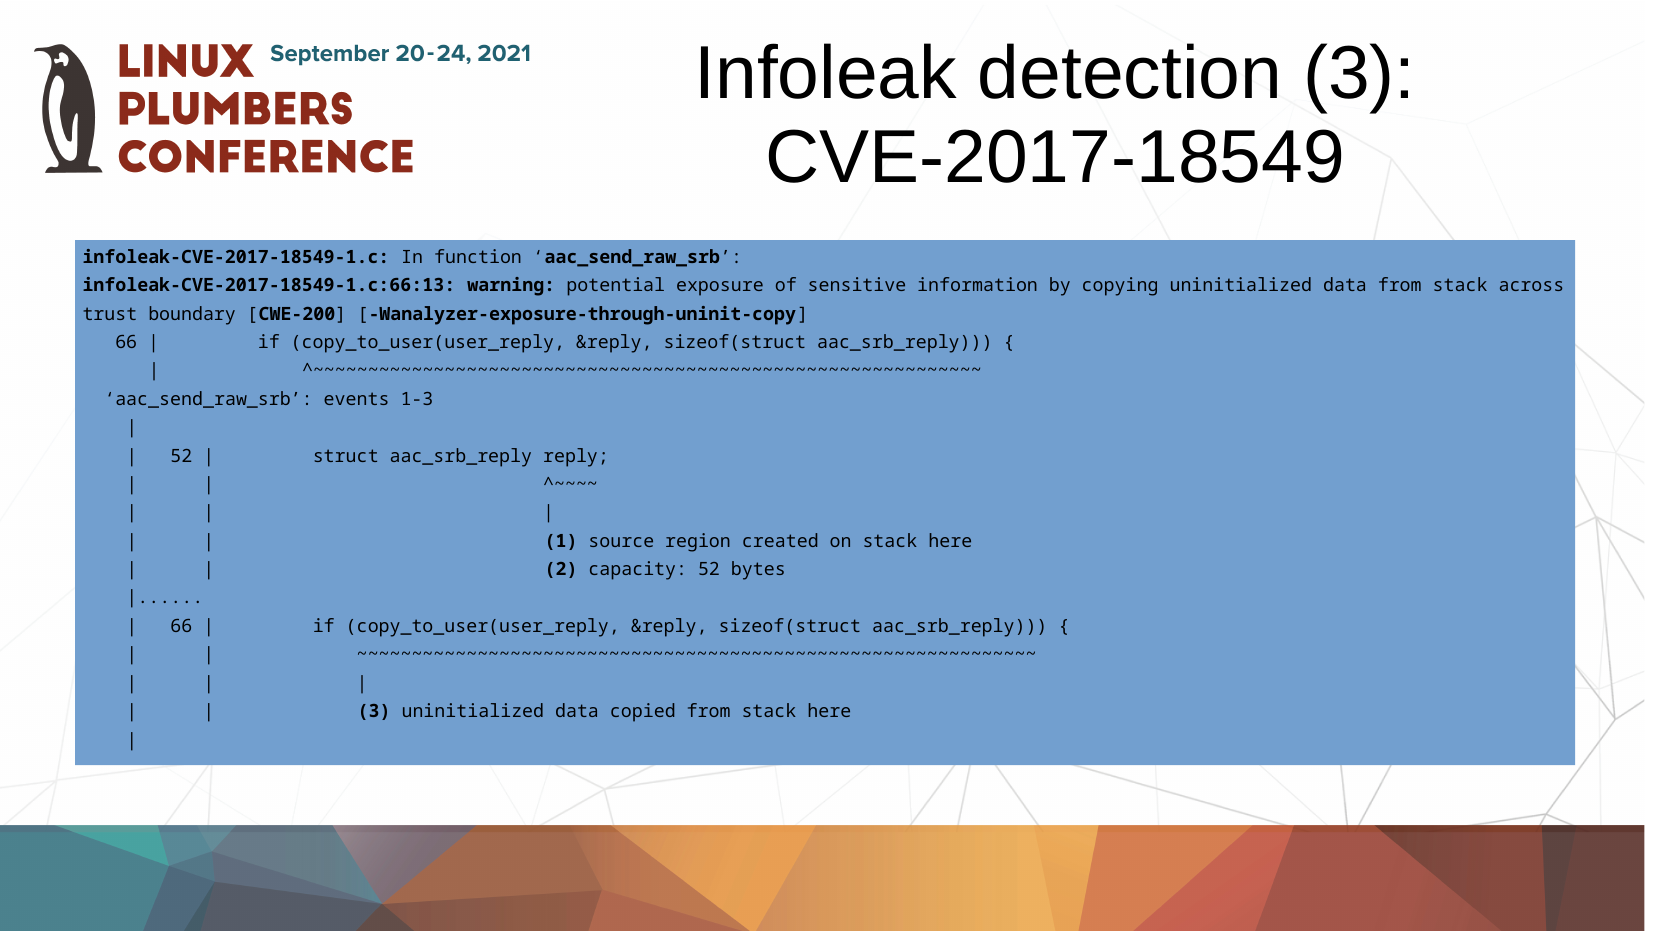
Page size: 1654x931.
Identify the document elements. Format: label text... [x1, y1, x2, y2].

text_box infoleak-CVE-2017-18549-1.c: In function ‘aac_send_raw_srb’: infoleak-CVE-2017-18549-1.c:66:13: warning: potential exposure of sensitive information by copying uninitialized data from stack across trust boundary [CWE-200] [-Wanalyzer-exposure-through-uninit-copy] 66 | if (copy_to_user(user_reply, &reply, sizeof(struct aac_srb_reply))) { | ^~~~~~~~~~~~~~~~~~~~~~~~~~~~~~~~~~~~~~~~~~~~~~~~~~~~~~~~~~~~~~ ‘aac_send_raw_srb’: events 1-3 | | 52 | struct aac_srb_reply reply; | | ^~~~~ | | | | | (1) source region created on stack here | | (2) capacity: 52 bytes |...... | 66 | if (copy_to_user(user_reply, &reply, sizeof(struct aac_srb_reply))) { | | ~~~~~~~~~~~~~~~~~~~~~~~~~~~~~~~~~~~~~~~~~~~~~~~~~~~~~~~~~~~~~~ | | | | | (3) uninitialized data copied from stack here | [75, 240, 1576, 766]
picture [0, 1, 1645, 931]
title Infoleak detection (3): CVE-2017-18549 [540, 30, 1571, 199]
